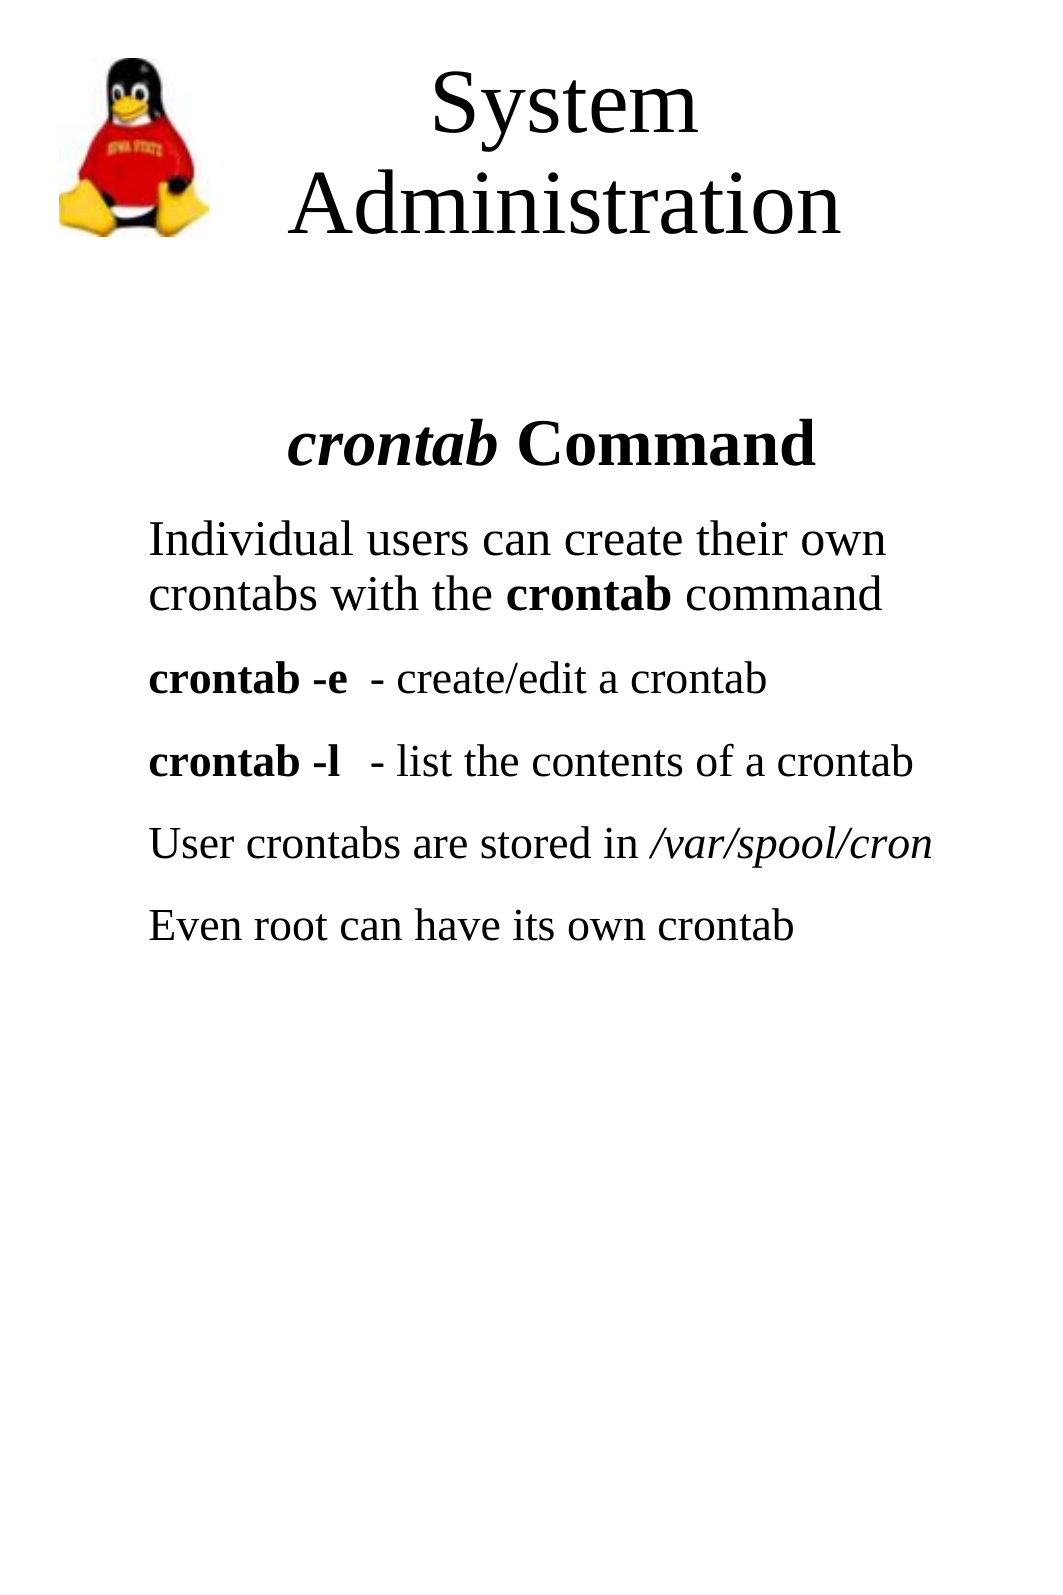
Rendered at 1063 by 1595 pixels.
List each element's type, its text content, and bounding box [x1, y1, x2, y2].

subtitle crontab Command Individual users can create their own crontabs with the crontab command crontab -e - create/edit a crontab crontab -l - list the contents of a crontab User crontabs are stored in /var/spool/cron Even root can have its own crontab [148, 296, 956, 1194]
title System Administration [237, 25, 893, 279]
picture [59, 58, 209, 237]
